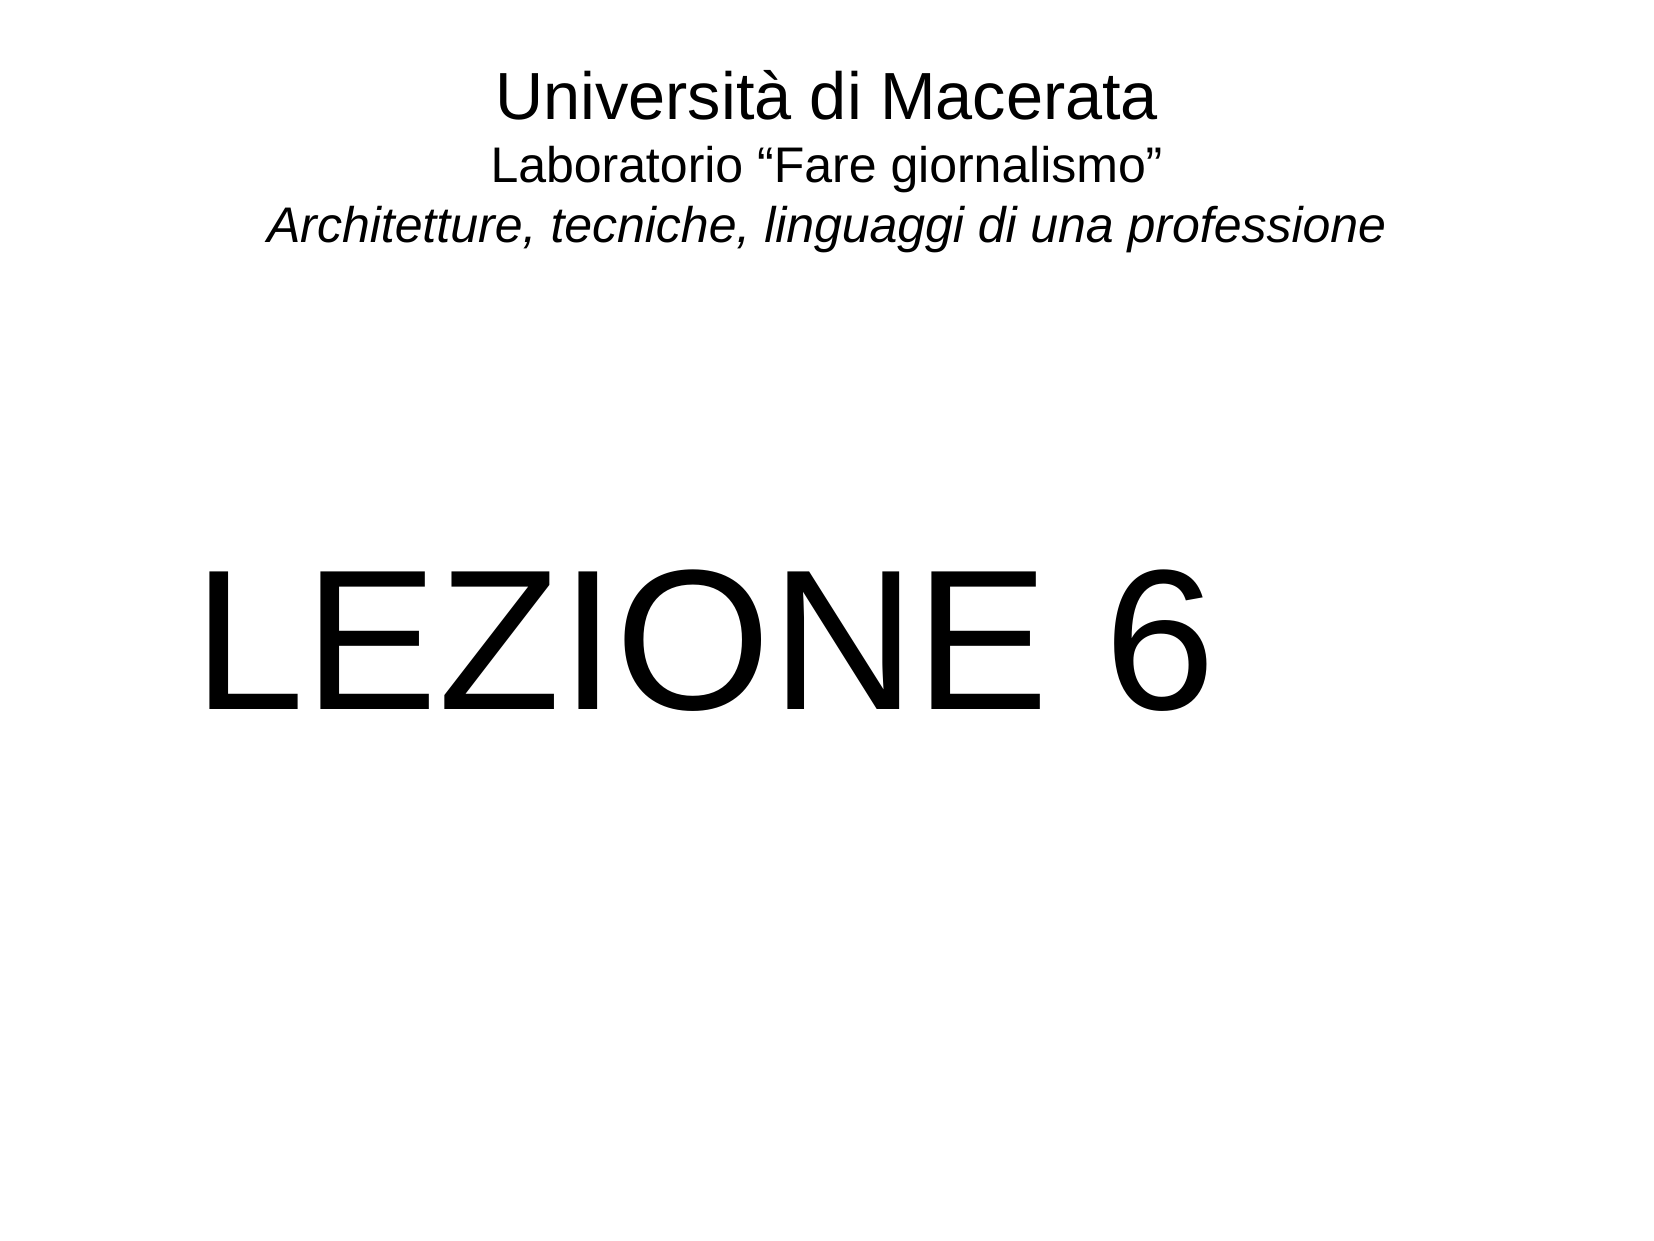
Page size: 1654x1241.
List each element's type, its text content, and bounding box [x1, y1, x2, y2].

list LEZIONE 6 [82, 290, 1571, 1109]
title Università di Macerata Laboratorio “Fare giornalismo” Architetture, tecniche, linguaggi di una professione [82, 49, 1571, 257]
